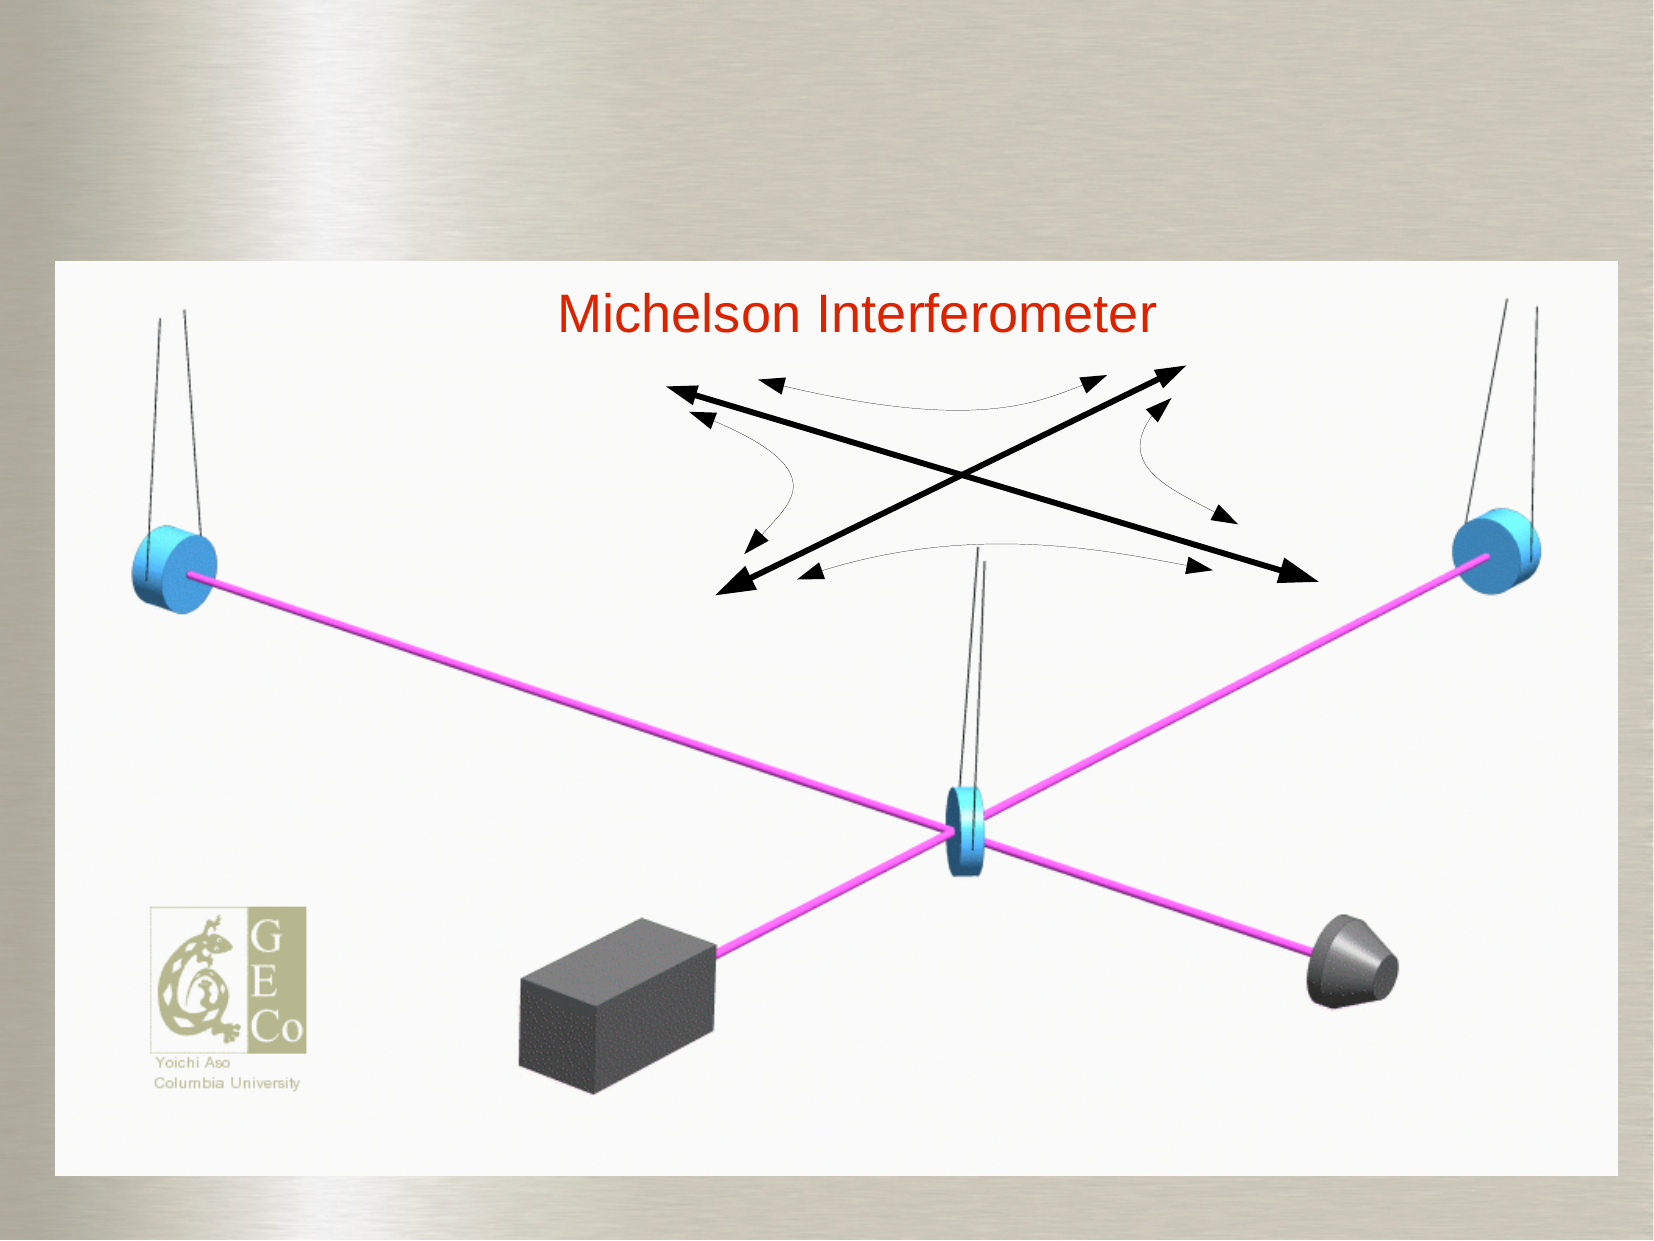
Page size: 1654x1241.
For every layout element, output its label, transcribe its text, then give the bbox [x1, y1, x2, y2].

picture [0, 0, 1654, 1240]
text_box Michelson Interferometer [542, 275, 1173, 351]
